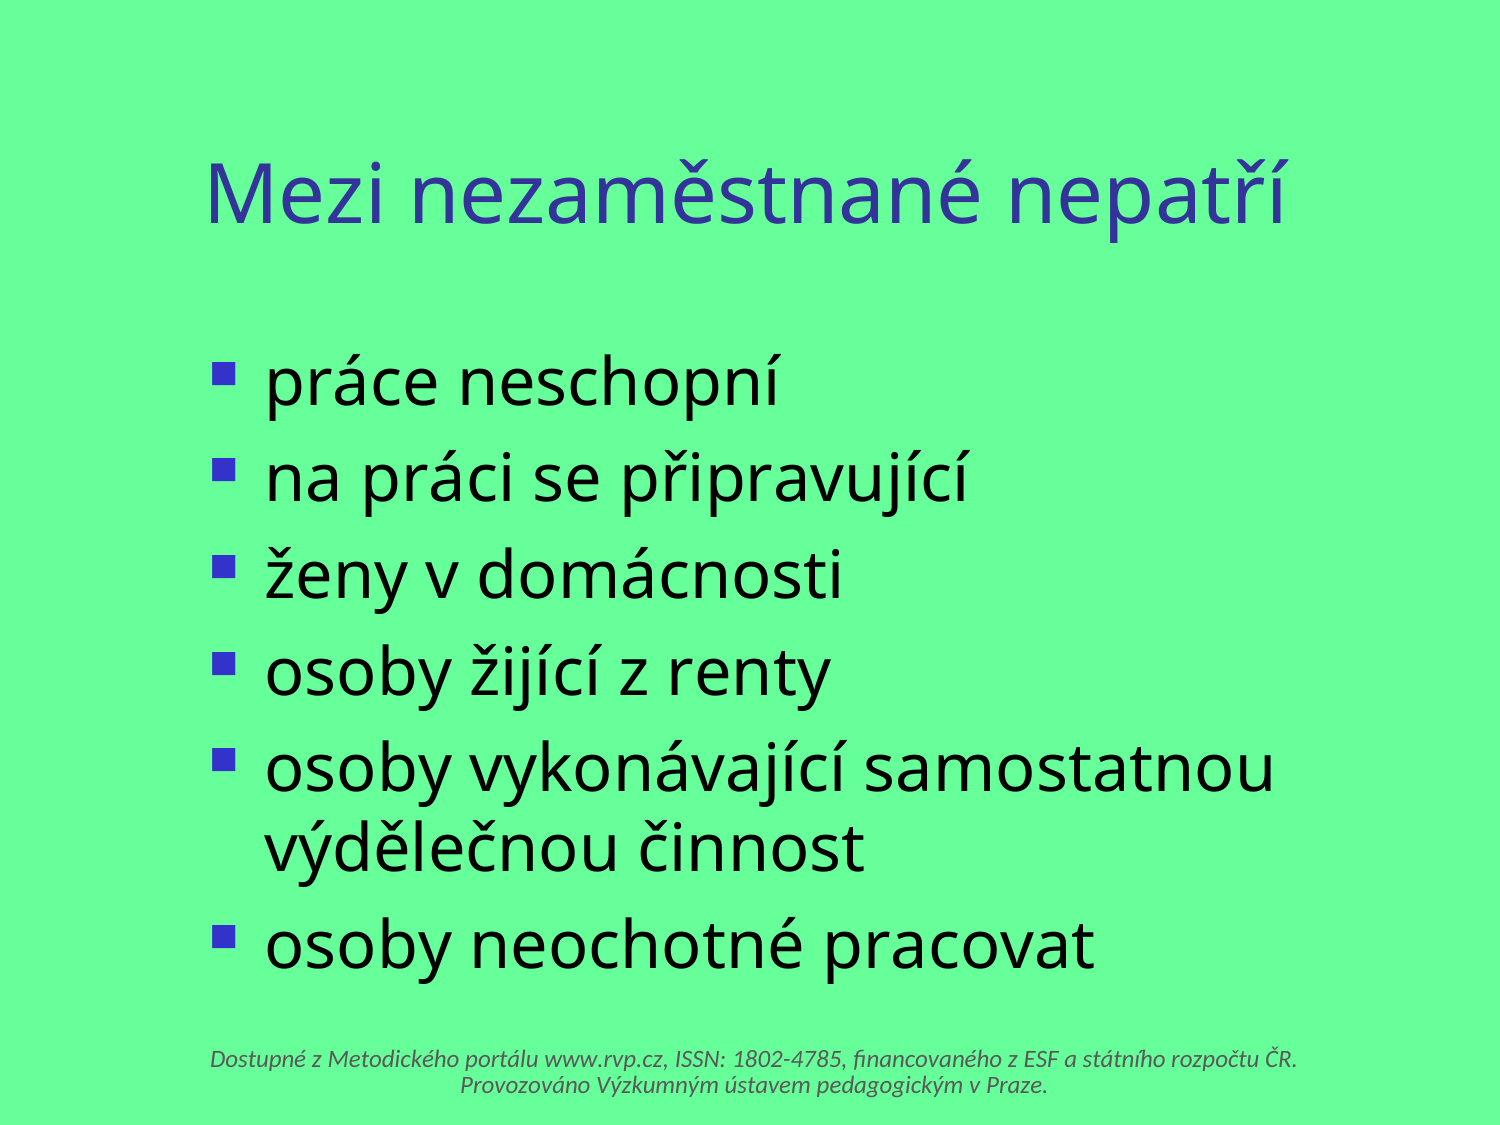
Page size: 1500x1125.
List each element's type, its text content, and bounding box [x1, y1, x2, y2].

title Mezi nezaměstnané nepatří [188, 7, 1468, 248]
text_box Dostupné z Metodického portálu www.rvp.cz, ISSN: 1802-4785, financovaného z ESF a státního rozpočtu ČR. Provozováno Výzkumným ústavem pedagogickým v Praze. [133, 1042, 1377, 1103]
list práce neschopní na práci se připravující ženy v domácnosti osoby žijící z renty osoby vykonávající samostatnou výdělečnou činnost osoby neochotné pracovat [193, 331, 1469, 1007]
